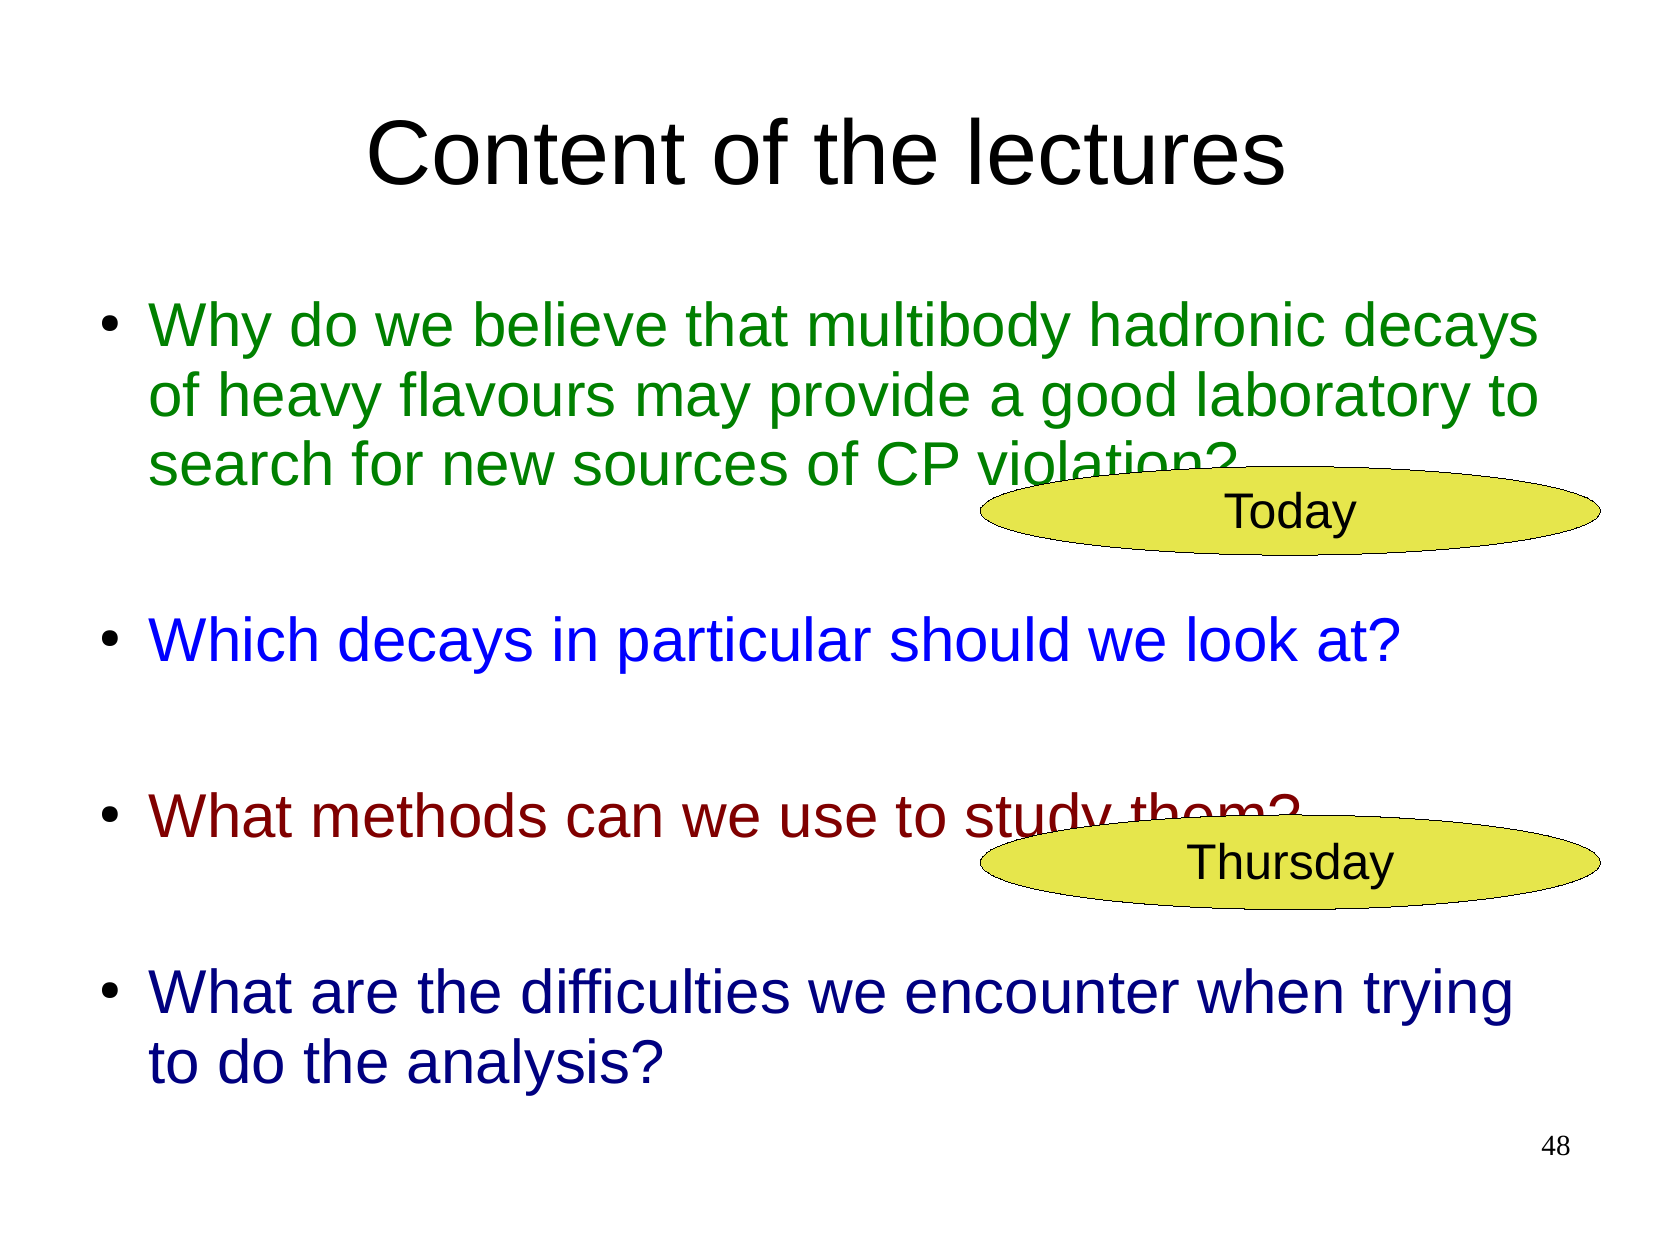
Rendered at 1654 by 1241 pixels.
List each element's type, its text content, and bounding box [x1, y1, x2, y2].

list Why do we believe that multibody hadronic decays of heavy flavours may provide a good laboratory to search for new sources of CP violation? Which decays in particular should we look at? What methods can we use to study them? What are the difficulties we encounter when trying to do the analysis? [82, 290, 1571, 1109]
text_box Today [980, 466, 1601, 556]
title Content of the lectures [82, 56, 1571, 250]
text_box Thursday [980, 814, 1601, 910]
